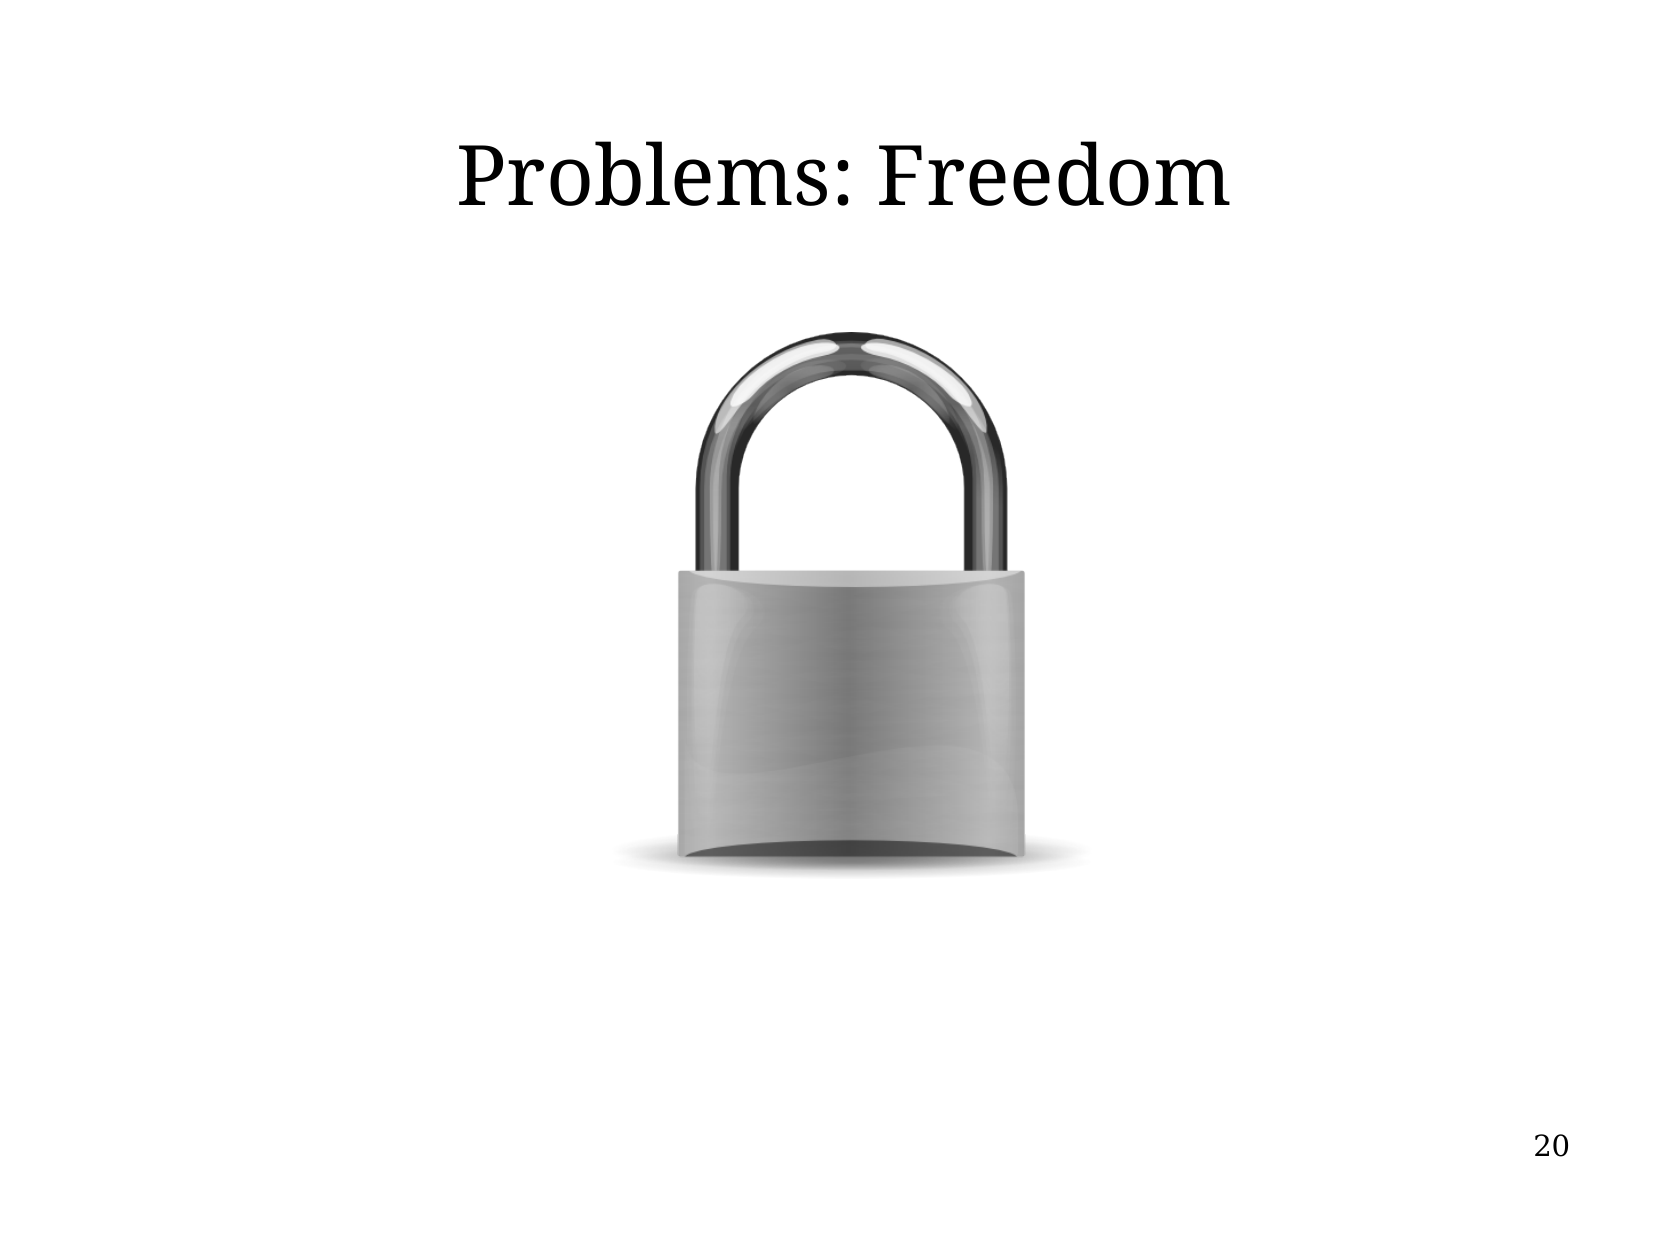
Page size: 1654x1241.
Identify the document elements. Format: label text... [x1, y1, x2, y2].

picture [609, 332, 1094, 879]
subtitle [82, 297, 1571, 1117]
title Problems: Freedom [82, 18, 1571, 288]
